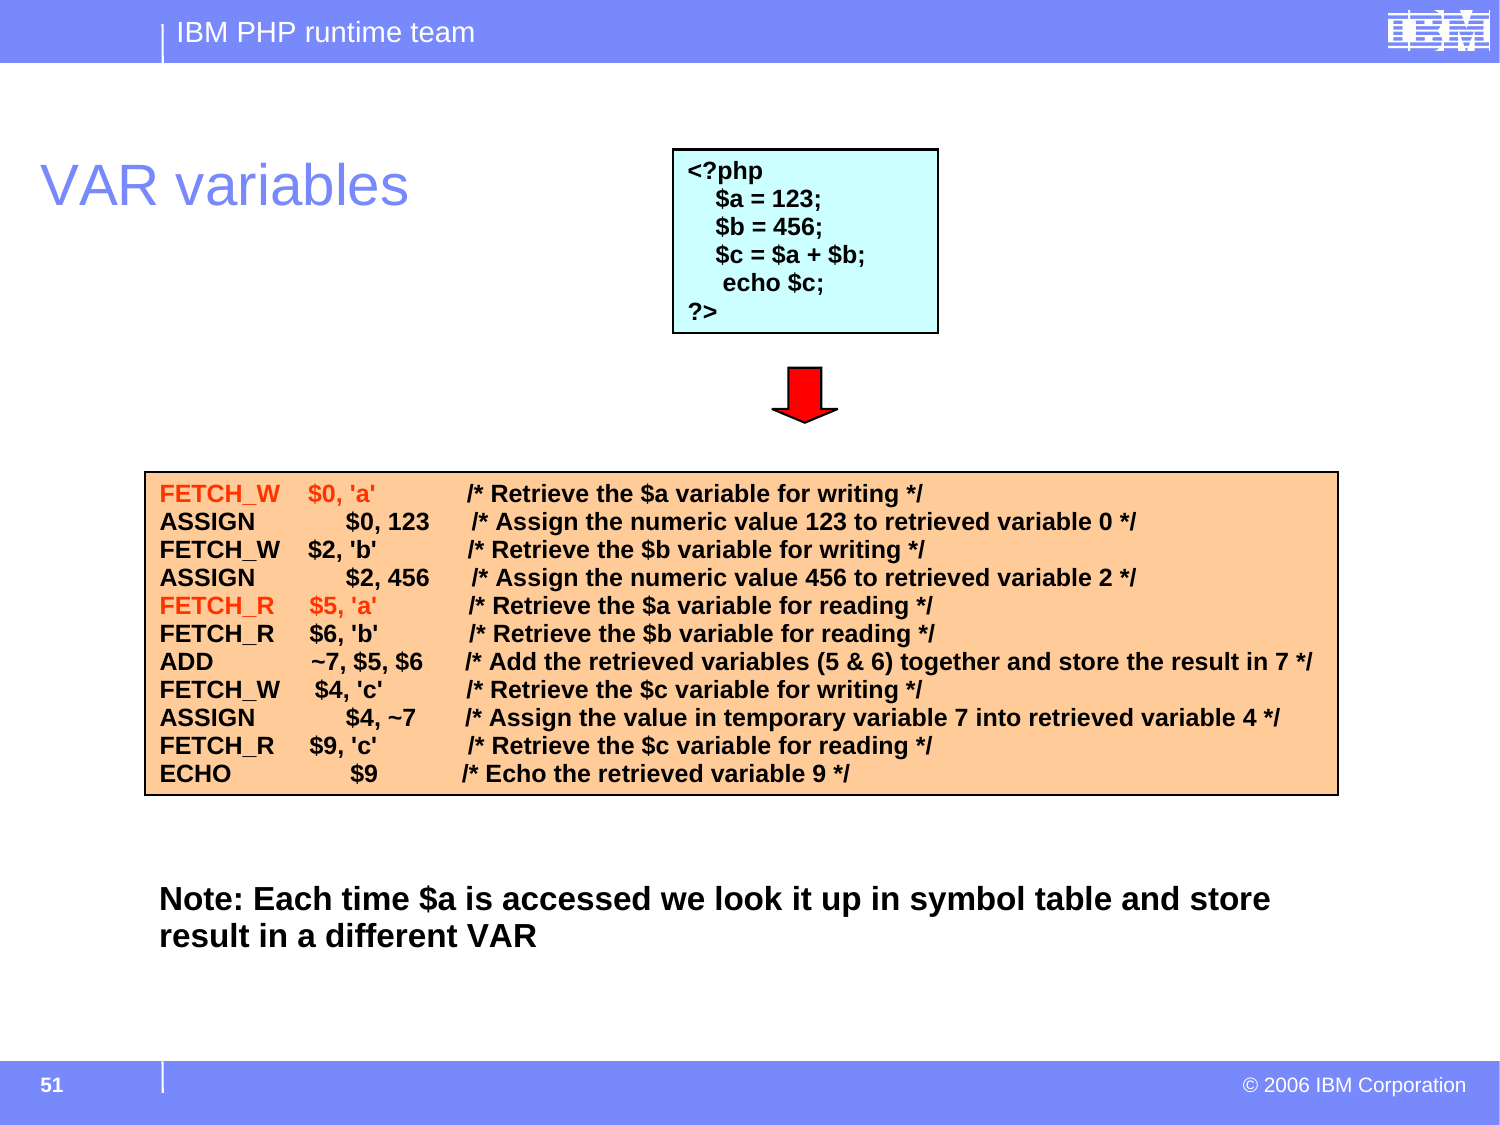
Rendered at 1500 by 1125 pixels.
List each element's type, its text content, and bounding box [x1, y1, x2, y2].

text_box FETCH_W $0, 'a' /* Retrieve the $a variable for writing */ ASSIGN $0, 123 /* Assign the numeric value 123 to retrieved variable 0 */ FETCH_W $2, 'b' /* Retrieve the $b variable for writing */ ASSIGN $2, 456 /* Assign the numeric value 456 to retrieved variable 2 */ FETCH_R $5, 'a' /* Retrieve the $a variable for reading */ FETCH_R $6, 'b' /* Retrieve the $b variable for reading */ ADD ~7, $5, $6 /* Add the retrieved variables (5 & 6) together and store the result in 7 */ FETCH_W $4, 'c' /* Retrieve the $c variable for writing */ ASSIGN $4, ~7 /* Assign the value in temporary variable 7 into retrieved variable 4 */ FETCH_R $9, 'c' /* Retrieve the $c variable for reading */ ECHO $9 /* Echo the retrieved variable 9 */ [144, 472, 1338, 796]
text_box <?php $a = 123; $b = 456; $c = $a + $b; echo $c; ?> [672, 149, 938, 333]
text_box Note: Each time $a is accessed we look it up in symbol table and store result in a different VAR [144, 872, 1378, 963]
text_box [771, 367, 838, 423]
title VAR variables [25, 123, 1378, 225]
